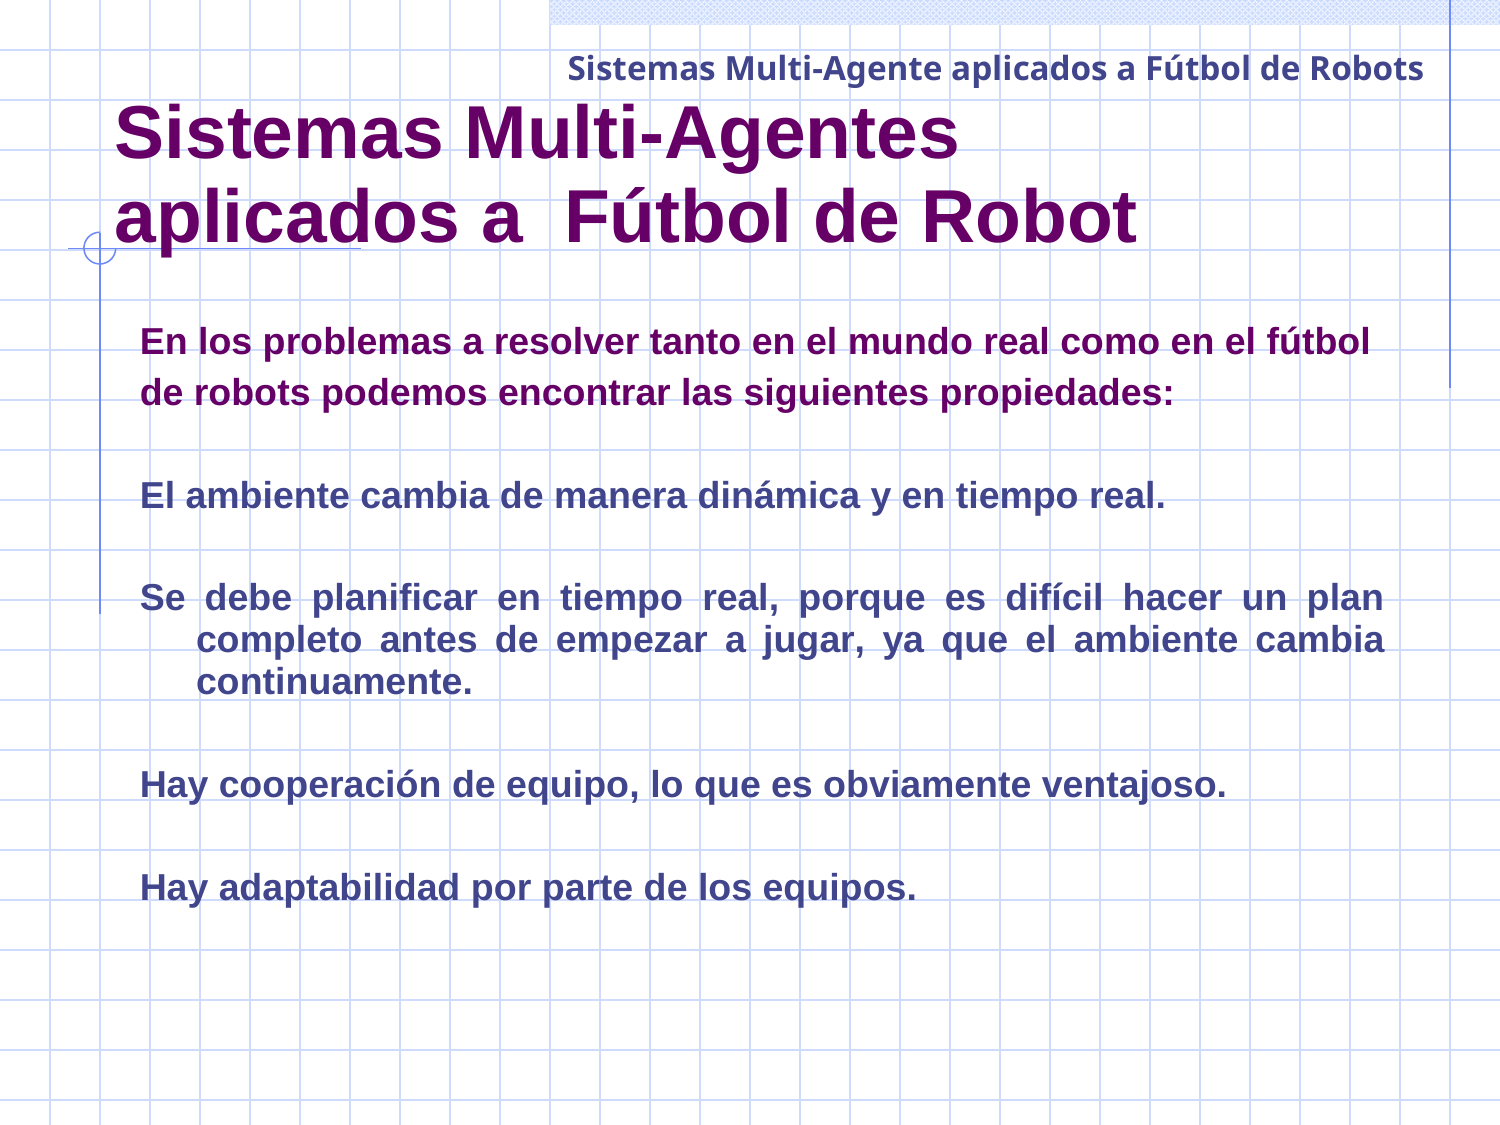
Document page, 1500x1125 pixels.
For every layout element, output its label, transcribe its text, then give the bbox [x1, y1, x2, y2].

picture [1451, 0, 1500, 25]
picture [549, 0, 1449, 25]
title Sistemas Multi-Agentes aplicados a Fútbol de Robot [100, 82, 1500, 266]
text_box En los problemas a resolver tanto en el mundo real como en el fútbol de robots podemos encontrar las siguientes propiedades: El ambiente cambia de manera dinámica y en tiempo real. Se debe planificar en tiempo real, porque es difícil hacer un plan completo antes de empezar a jugar, ya que el ambiente cambia continuamente. Hay cooperación de equipo, lo que es obviamente ventajoso. Hay adaptabilidad por parte de los equipos. [125, 312, 1401, 1051]
text_box Sistemas Multi-Agente aplicados a Fútbol de Robots [450, 37, 1441, 99]
